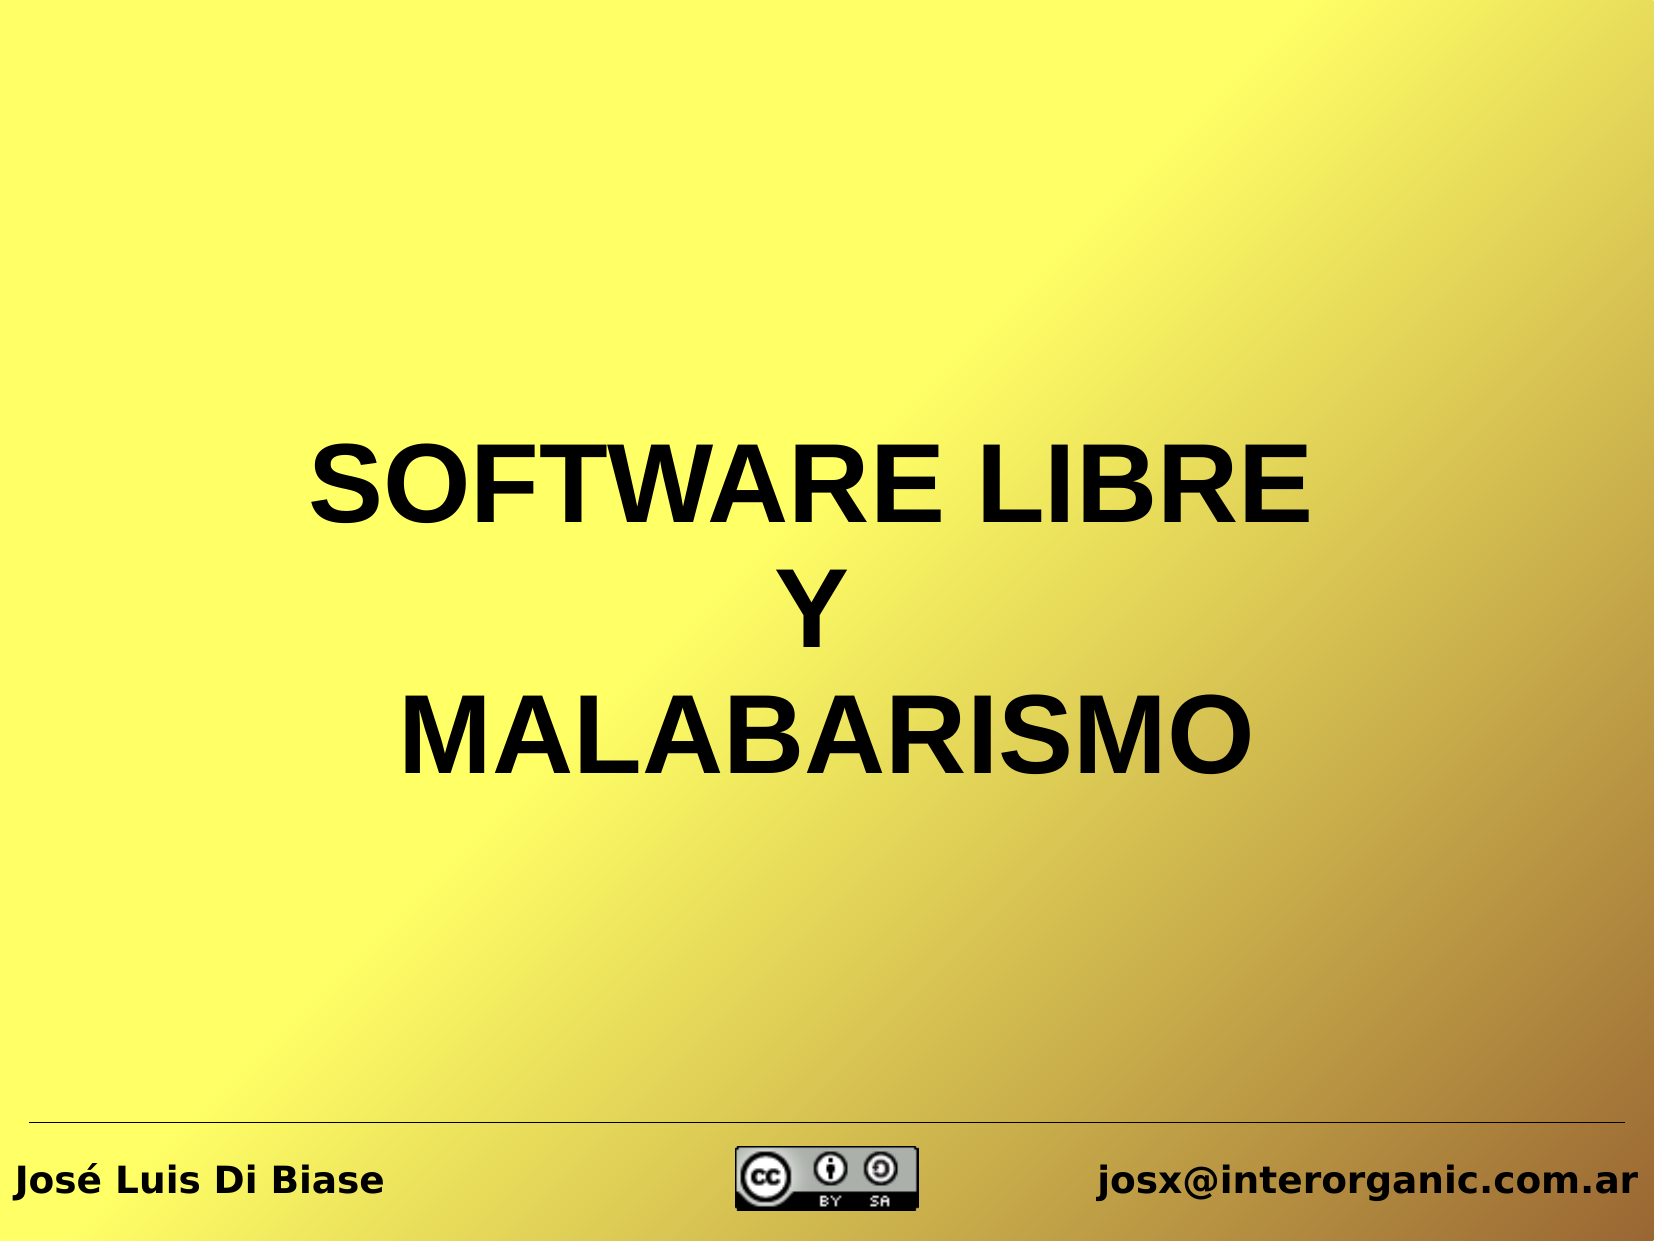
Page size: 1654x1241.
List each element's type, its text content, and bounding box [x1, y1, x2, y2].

picture [735, 1146, 919, 1211]
text_box José Luis Di Biase [0, 1151, 414, 1211]
text_box SOFTWARE LIBRE Y MALABARISMO [221, 413, 1433, 827]
text_box josx@interorganic.com.ar [1033, 1151, 1654, 1211]
